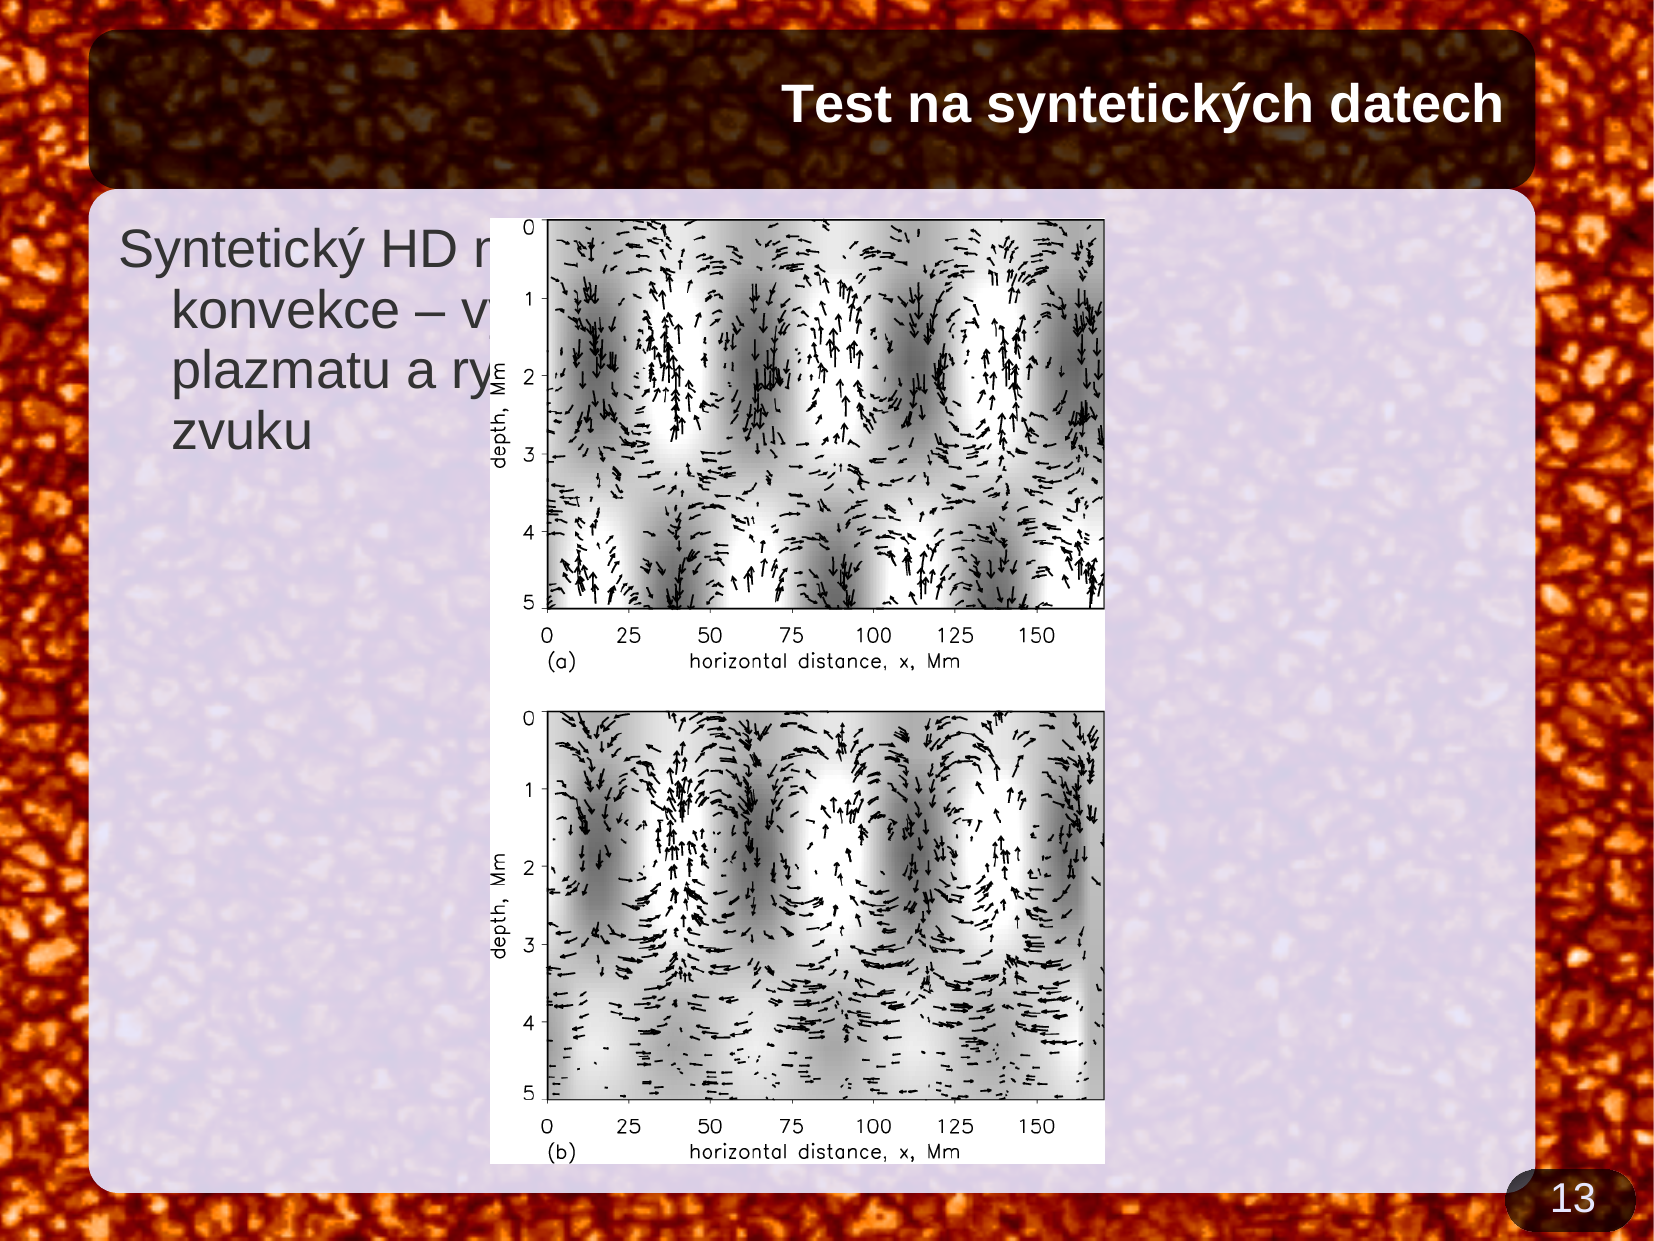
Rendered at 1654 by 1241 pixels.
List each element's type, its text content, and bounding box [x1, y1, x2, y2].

title Test na syntetických datech [118, 59, 1506, 148]
picture [0, 0, 1654, 1241]
list Syntetický HD model konvekce – výpočet toků plazmatu a rychlosti zvuku Model -> Inverze -> [118, 218, 324, 1164]
